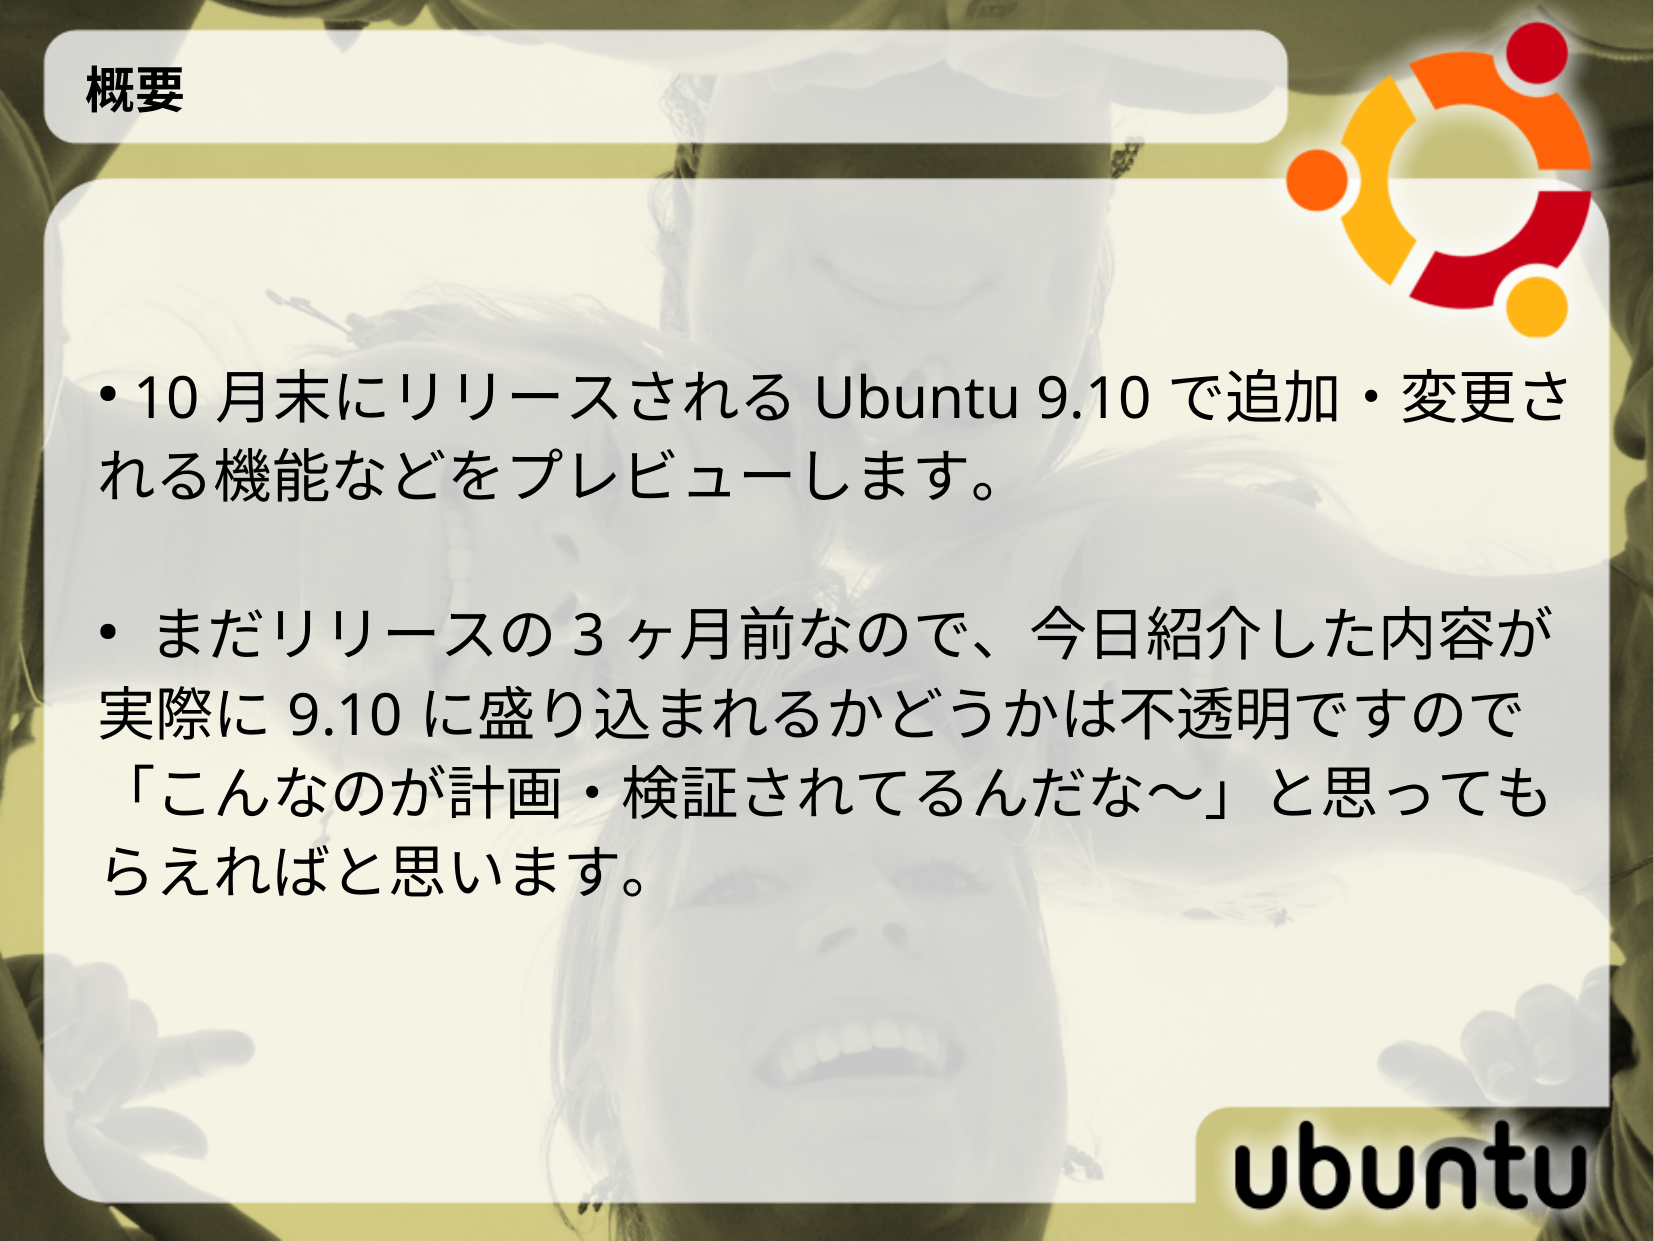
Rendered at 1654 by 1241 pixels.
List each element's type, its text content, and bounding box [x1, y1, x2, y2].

picture [0, 0, 1654, 1241]
text_box 10月末にリリースされるUbuntu 9.10で追加・変更される機能などをプレビューします。 まだリリースの3ヶ月前なので、今日紹介した内容が実際に9.10に盛り込まれるかどうかは不透明ですので「こんなのが計画・検証されてるんだな〜」と思ってもらえればと思います。 [82, 348, 1595, 1063]
text_box 概要 [70, 47, 209, 126]
